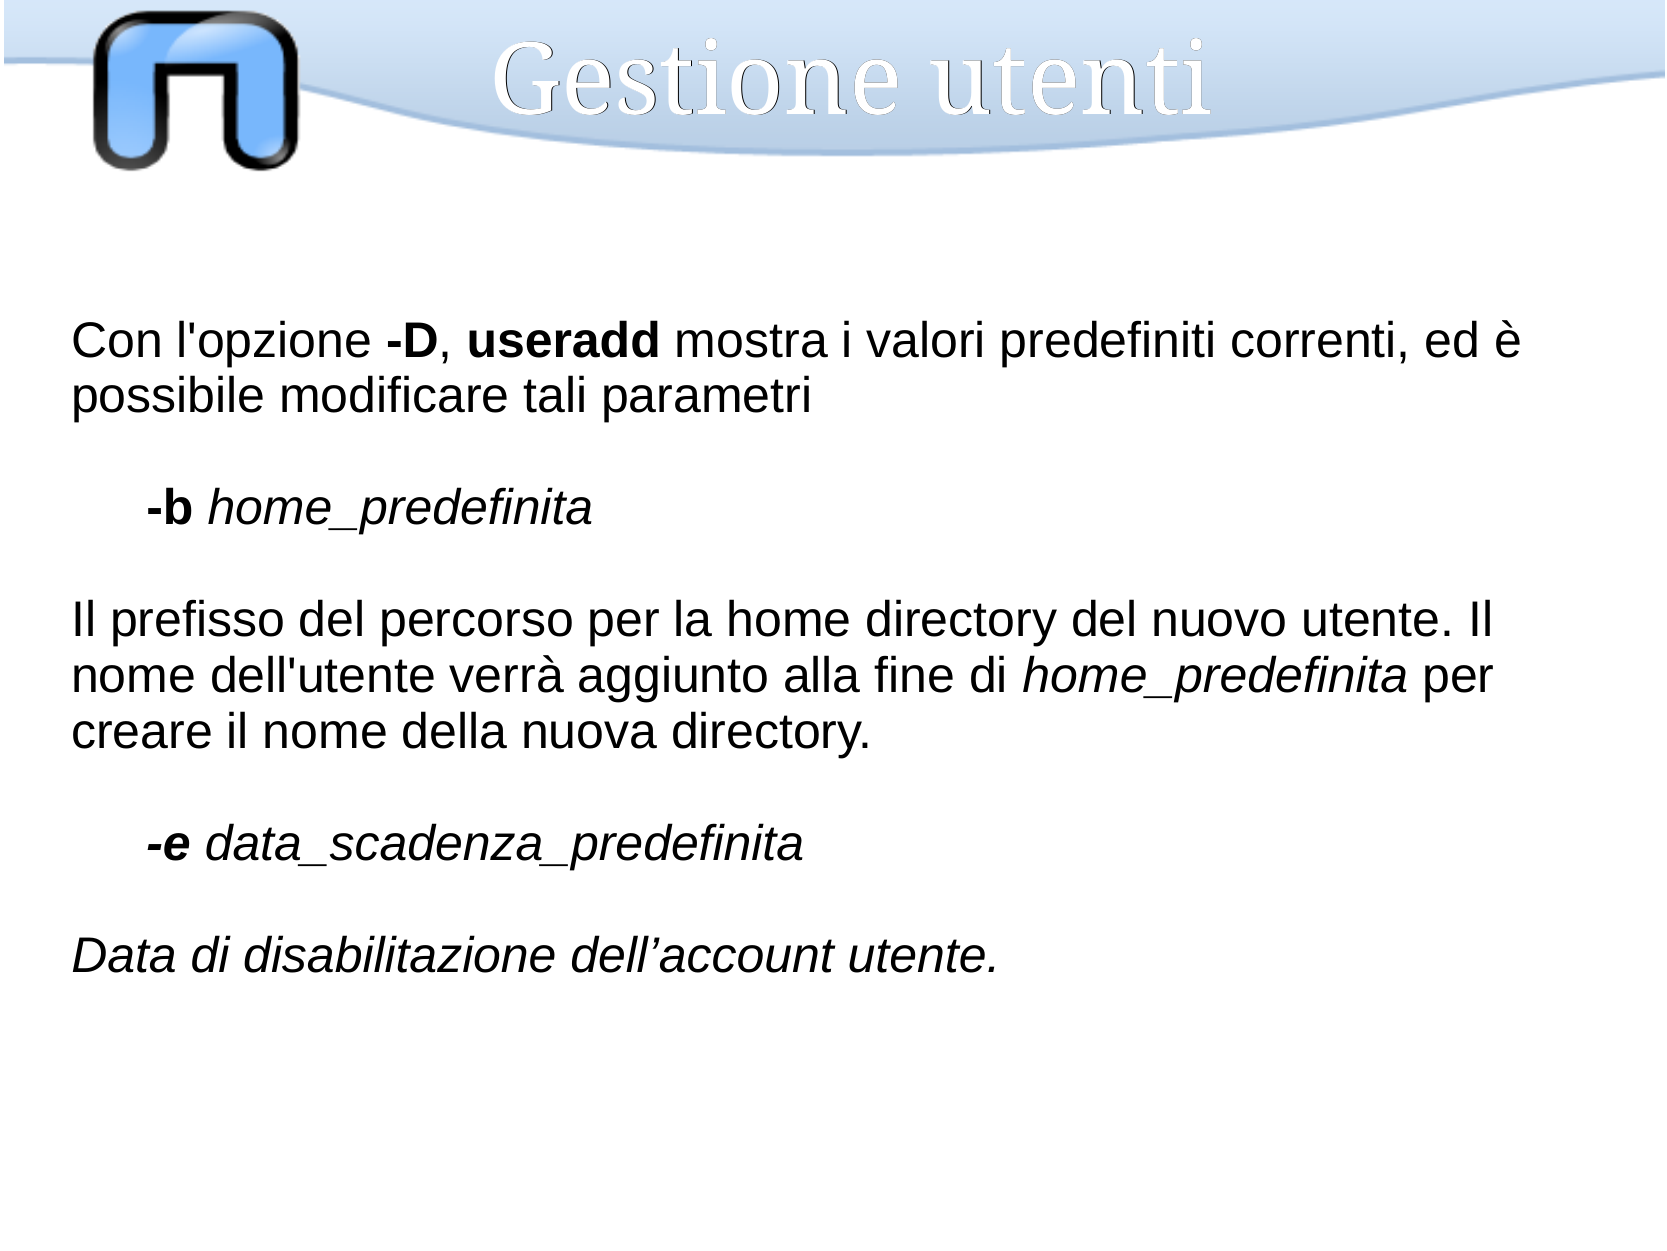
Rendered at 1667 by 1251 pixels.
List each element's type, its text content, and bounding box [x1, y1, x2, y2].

list Con l'opzione -D, useradd mostra i valori predefiniti correnti, ed è possibile modificare tali parametri -b home_predefinita Il prefisso del percorso per la home directory del nuovo utente. Il nome dell'utente verrà aggiunto alla fine di home_predefinita per creare il nome della nuova directory. -e data_scadenza_predefinita Data di disabilitazione dell’account utente. [64, 305, 1634, 1148]
picture [0, 0, 1667, 1251]
text_box Gestione utenti [475, 0, 1667, 237]
